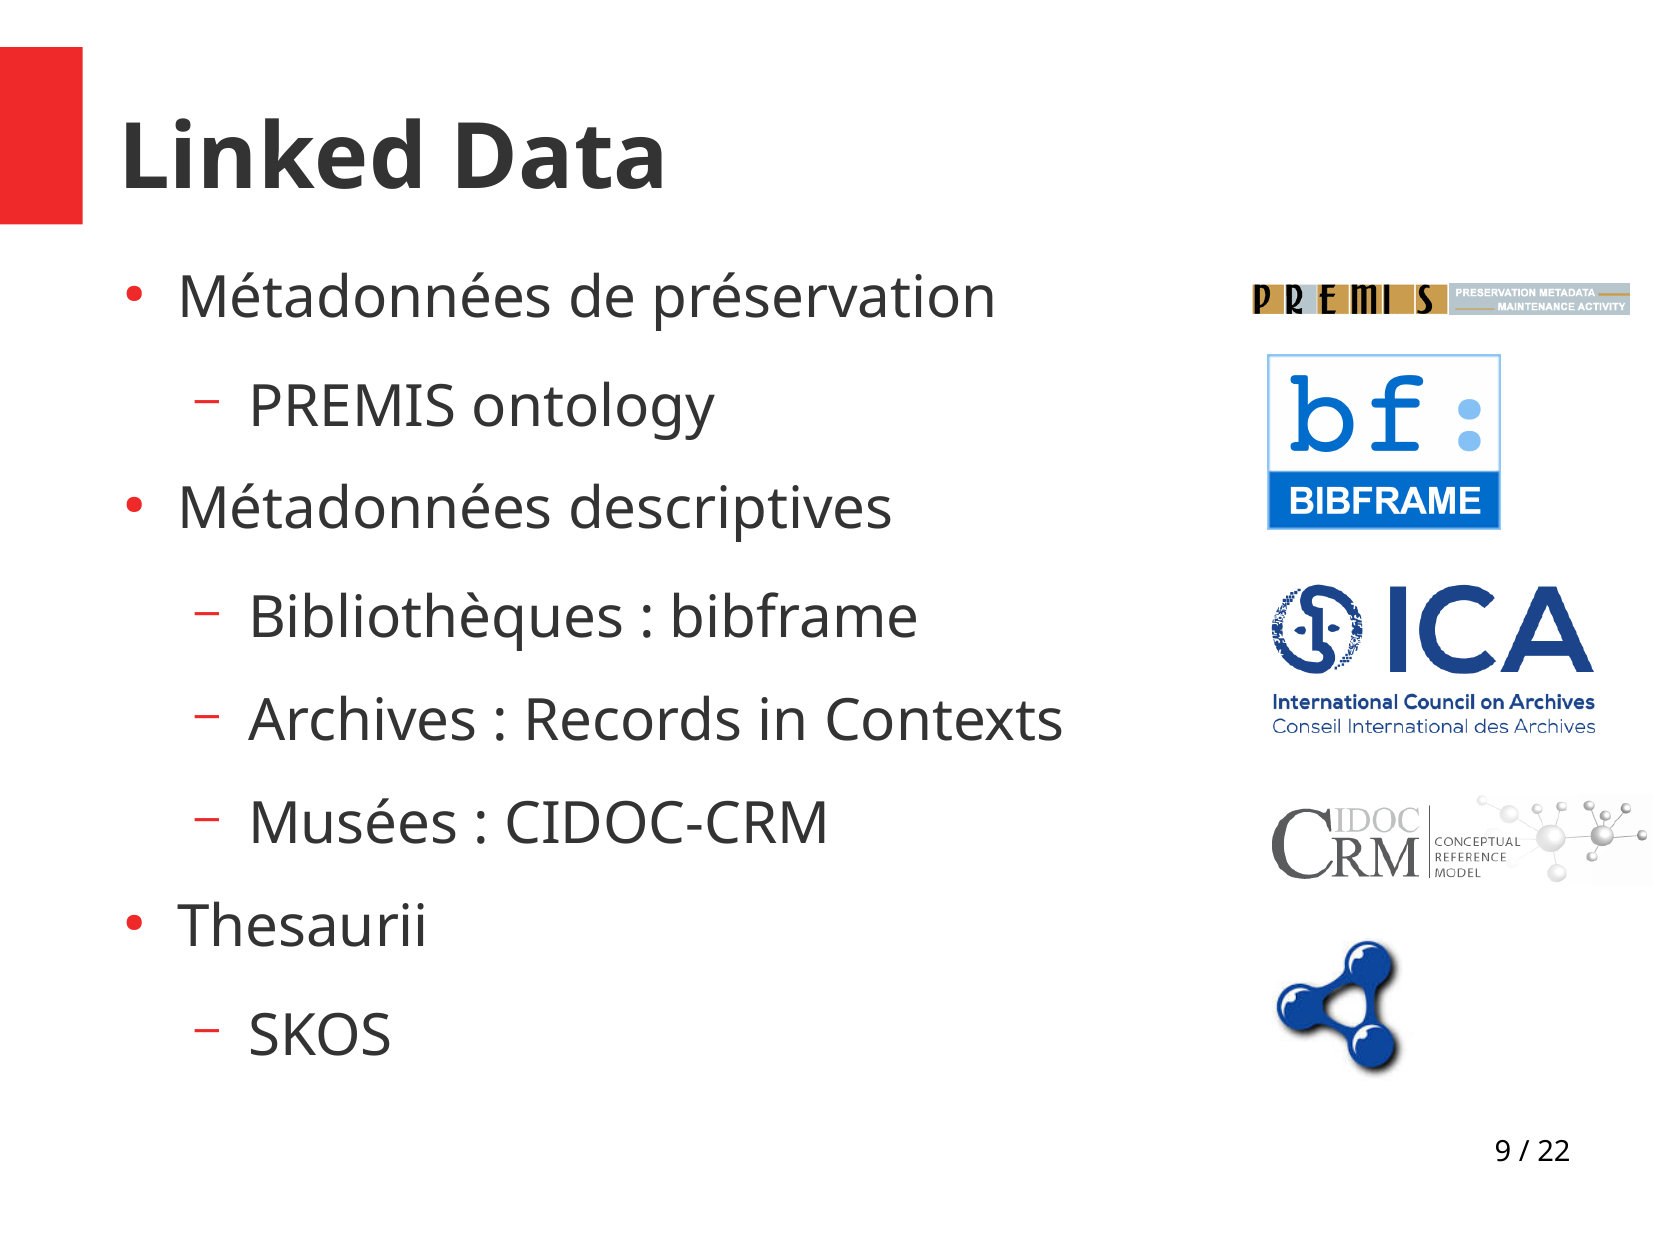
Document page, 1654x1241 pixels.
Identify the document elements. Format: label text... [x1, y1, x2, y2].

picture [1271, 583, 1595, 733]
title Linked Data [118, 49, 1571, 257]
picture [1267, 354, 1501, 530]
picture [1263, 794, 1654, 886]
picture [1262, 931, 1418, 1087]
picture [1251, 283, 1630, 315]
list Métadonnées de préservation PREMIS ontology Métadonnées descriptives Bibliothèques : bibframe Archives : Records in Contexts Musées : CIDOC-CRM Thesaurii SKOS [106, 255, 1524, 975]
